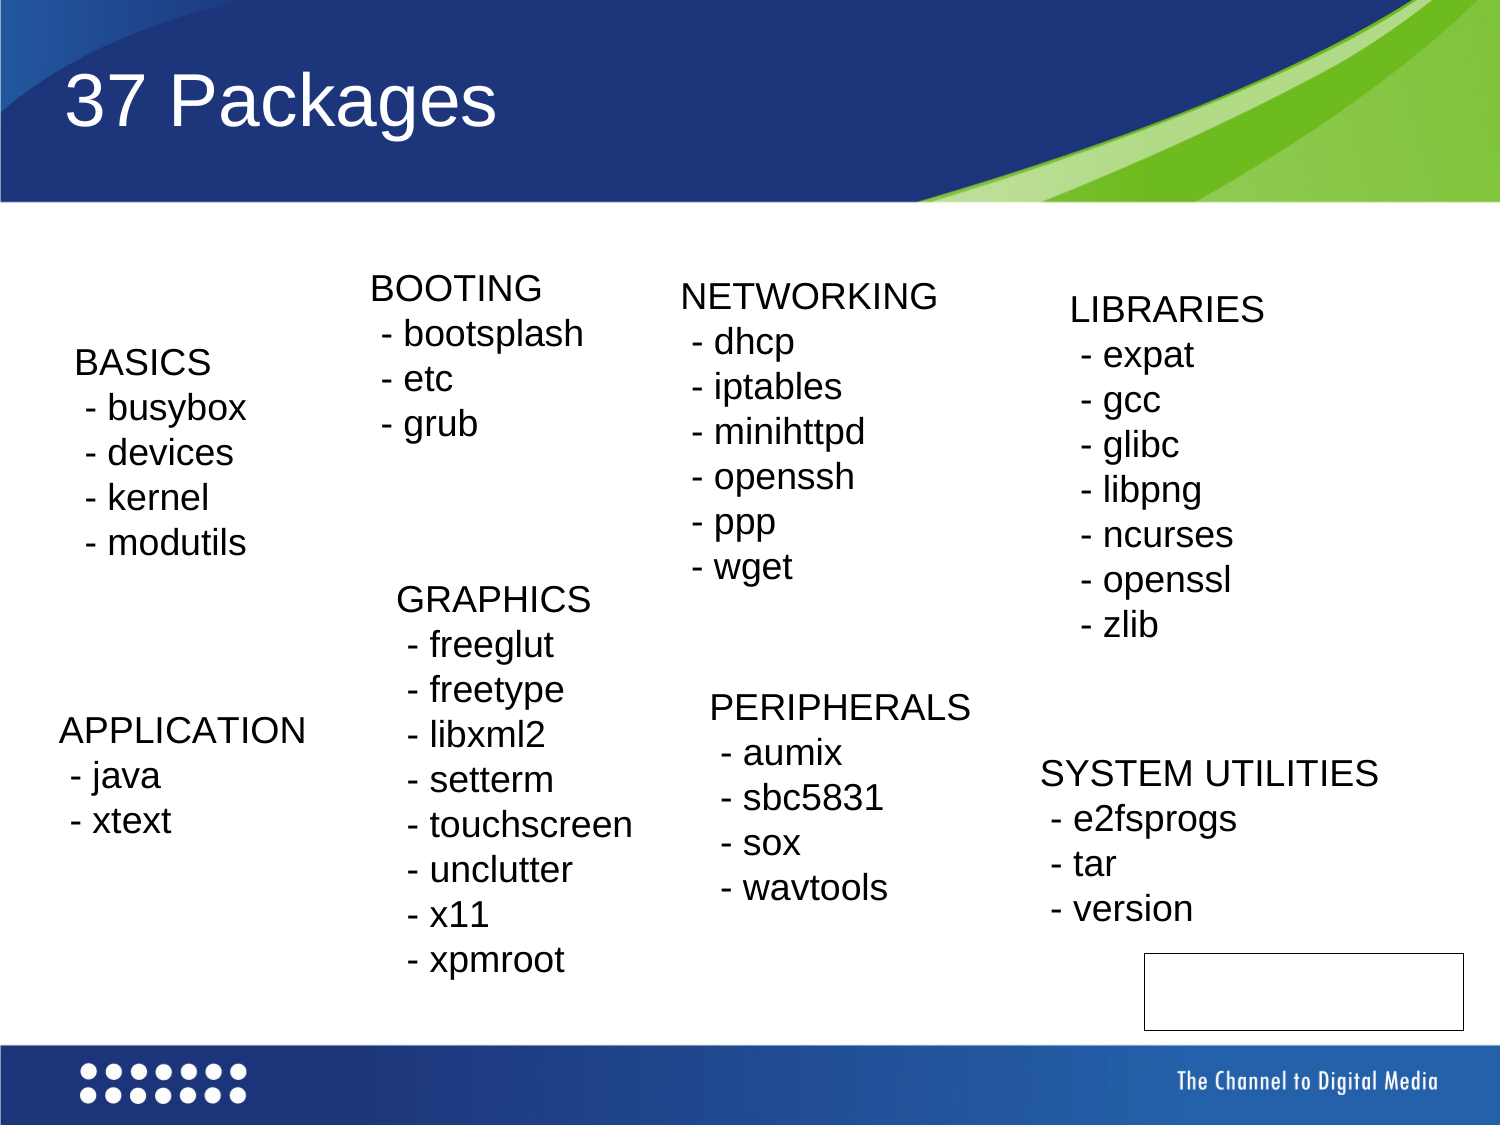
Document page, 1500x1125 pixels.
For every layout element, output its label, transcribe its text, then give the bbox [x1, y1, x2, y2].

text_box APPLICATION - java - xtext [44, 698, 322, 849]
text_box [1144, 953, 1464, 1031]
text_box PERIPHERALS - aumix - sbc5831 - sox - wavtools [694, 675, 987, 916]
text_box LIBRARIES - expat - gcc - glibc - libpng - ncurses - openssl - zlib [1054, 278, 1281, 653]
text_box NETWORKING - dhcp - iptables - minihttpd - openssh - ppp - wget [665, 264, 954, 595]
text_box BASICS - busybox - devices - kernel - modutils [59, 330, 262, 571]
text_box GRAPHICS - freeglut - freetype - libxml2 - setterm - touchscreen - unclutter - x11 - xpmroot [381, 568, 649, 988]
text_box BOOTING - bootsplash - etc - grub [355, 256, 600, 452]
picture [0, 0, 1500, 1125]
title 37 Packages [50, 24, 1450, 176]
text_box SYSTEM UTILITIES - e2fsprogs - tar - version [1024, 741, 1395, 936]
